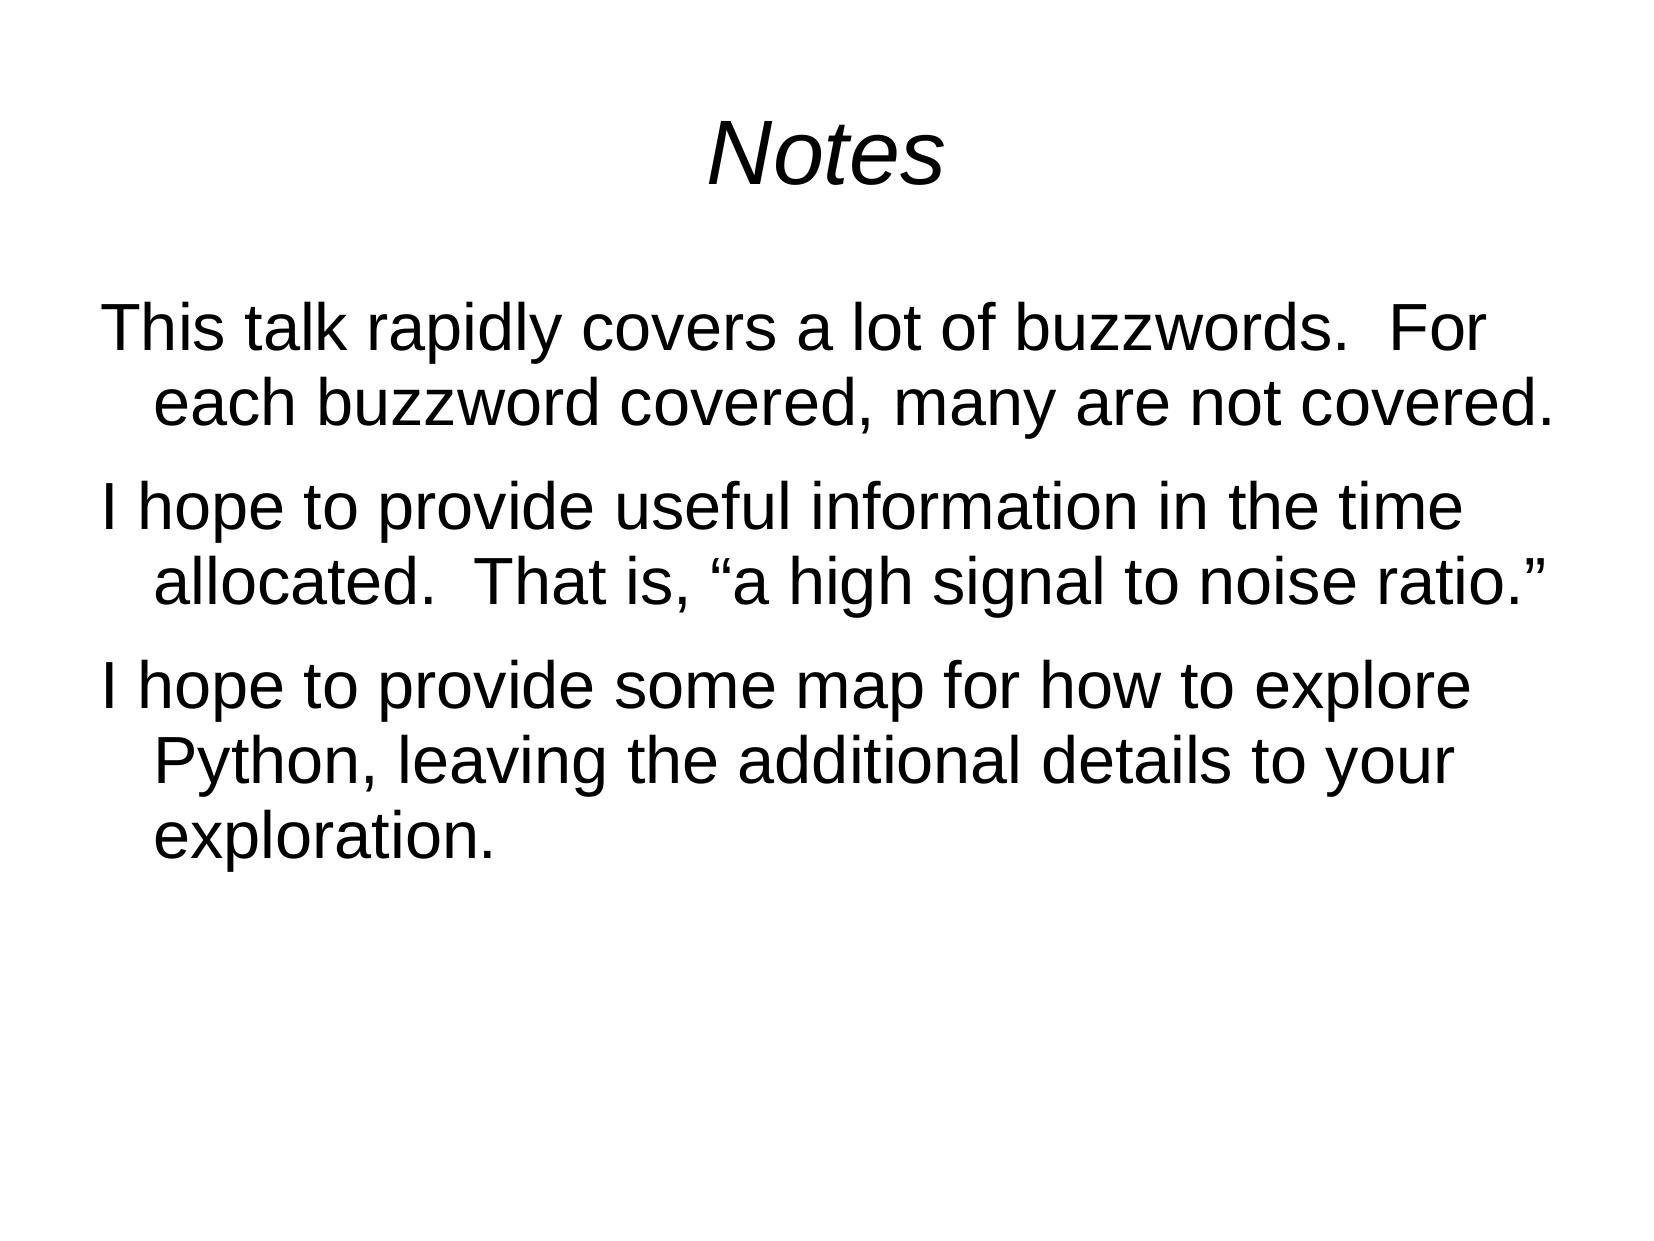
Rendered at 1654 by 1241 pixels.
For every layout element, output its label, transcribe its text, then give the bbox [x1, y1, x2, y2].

title Notes [82, 56, 1571, 250]
list This talk rapidly covers a lot of buzzwords. For each buzzword covered, many are not covered. I hope to provide useful information in the time allocated. That is, “a high signal to noise ratio.” I hope to provide some map for how to explore Python, leaving the additional details to your exploration. [82, 290, 1571, 1094]
